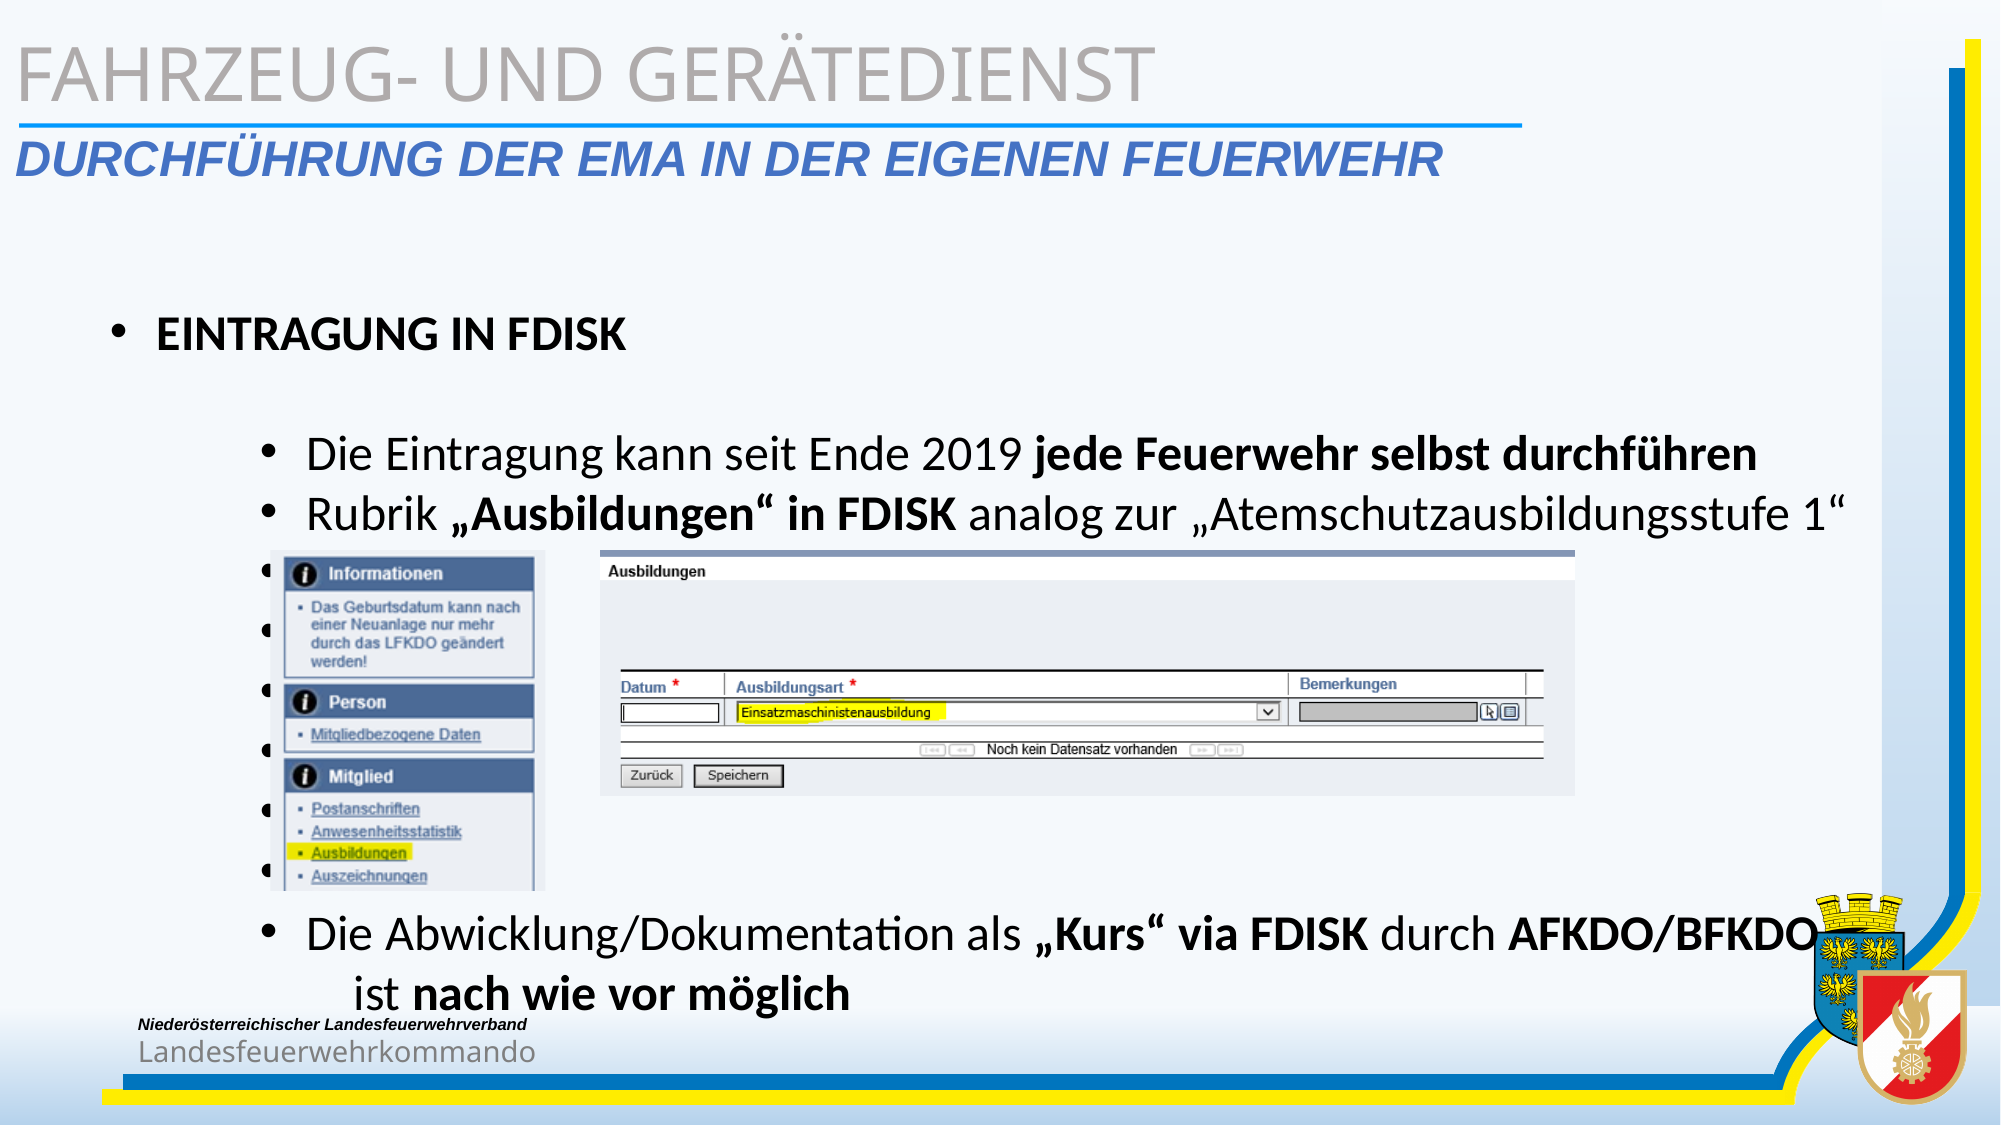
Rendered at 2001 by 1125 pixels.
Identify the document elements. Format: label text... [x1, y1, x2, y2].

picture [600, 550, 1575, 796]
text_box EINTRAGUNG IN FDISK Die Eintragung kann seit Ende 2019 jede Feuerwehr selbst durchführen Rubrik „Ausbildungen“ in FDISK analog zur „Atemschutzausbildungsstufe 1“ Die Abwicklung/Dokumentation als „Kurs“ via FDISK durch AFKDO/BFKDO ist nach wie vor möglich [94, 292, 1900, 1036]
text_box DURCHFÜHRUNG DER EMA IN DER EIGENEN FEUERWEHR [0, 118, 1626, 195]
picture [270, 550, 546, 891]
text_box FAHRZEUG- UND GERÄTEDIENST [0, 0, 1574, 118]
